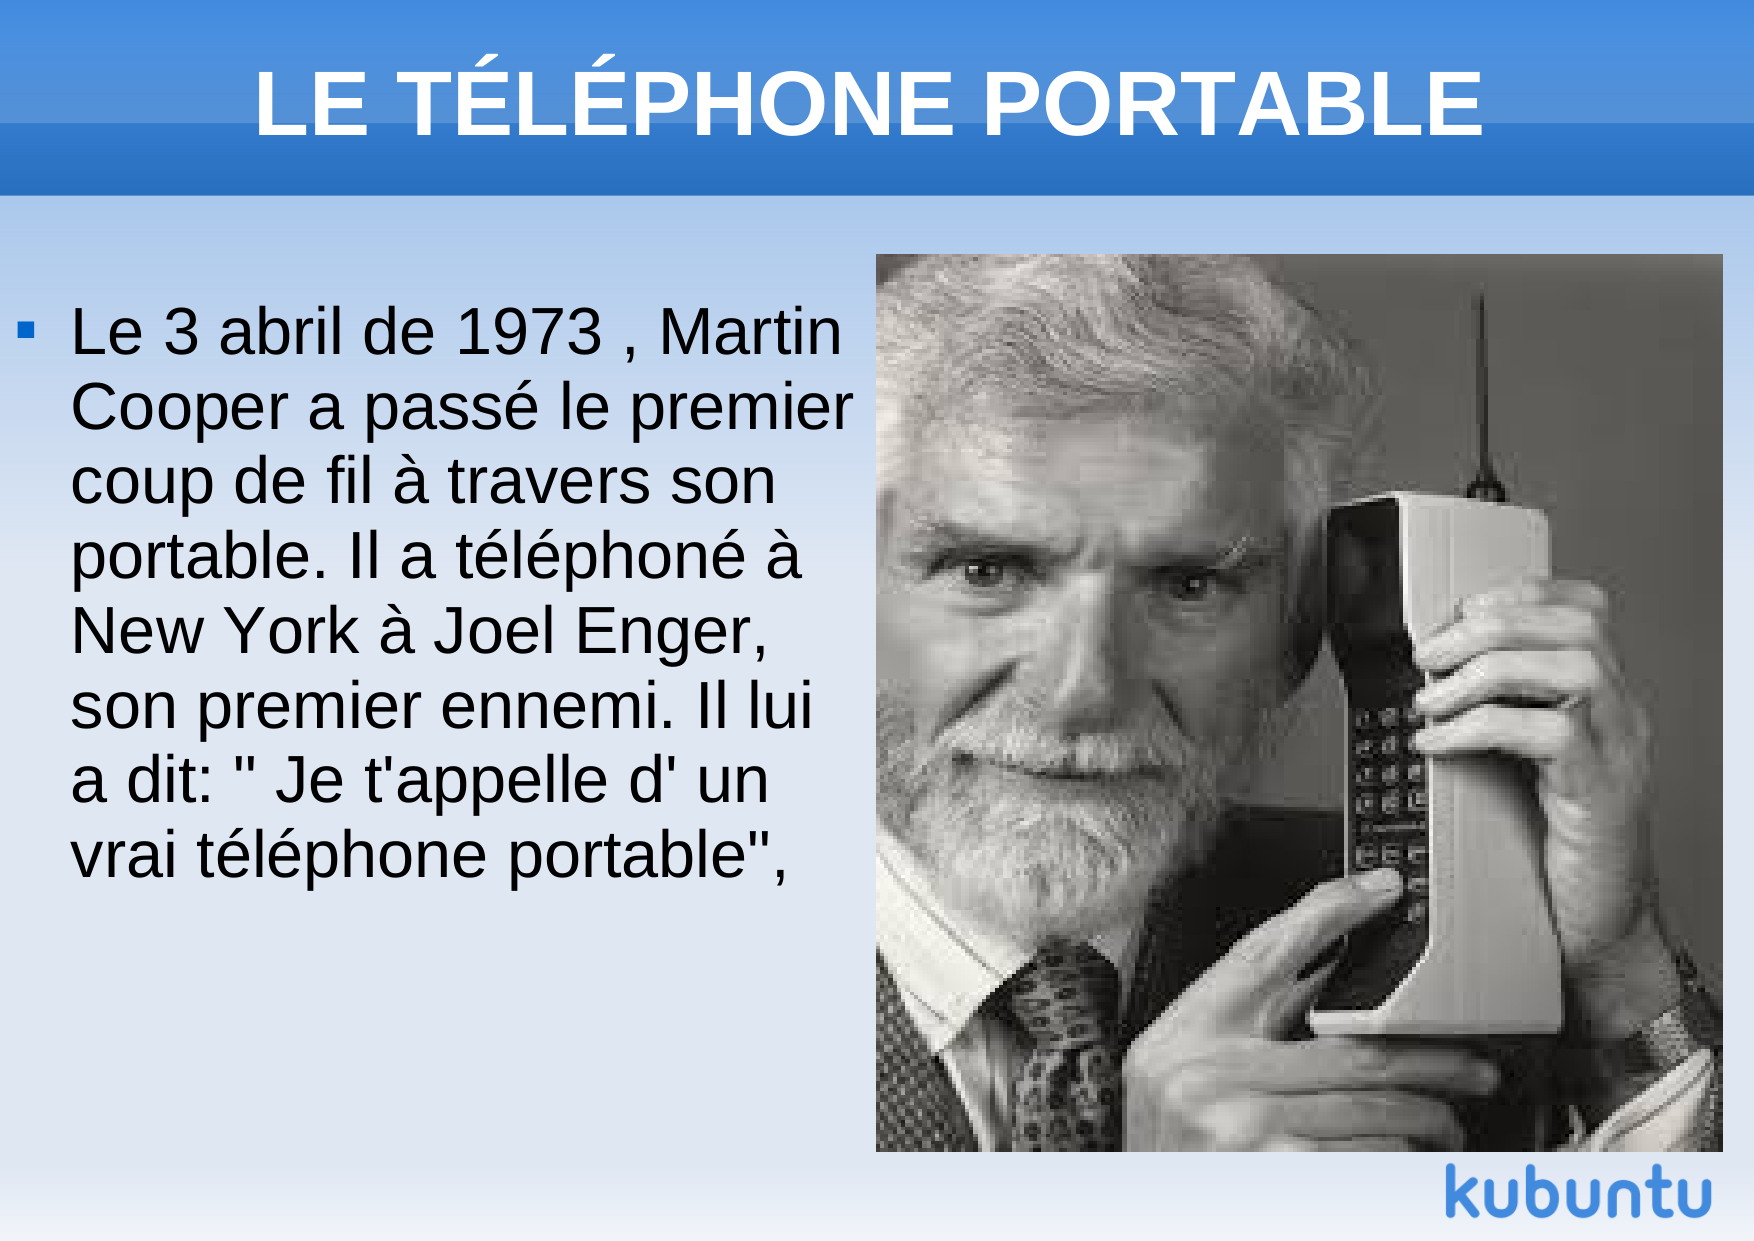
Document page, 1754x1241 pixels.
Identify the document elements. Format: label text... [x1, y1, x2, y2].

list Le 3 abril de 1973 , Martin Cooper a passé le premier coup de fil à travers son portable. Il a téléphoné à New York à Joel Enger, son premier ennemi. Il lui a dit: " Je t'appelle d' un vrai téléphone portable", [0, 293, 858, 1182]
picture [0, 0, 1754, 1241]
title LE TÉLÉPHONE PORTABLE [81, 7, 1660, 200]
